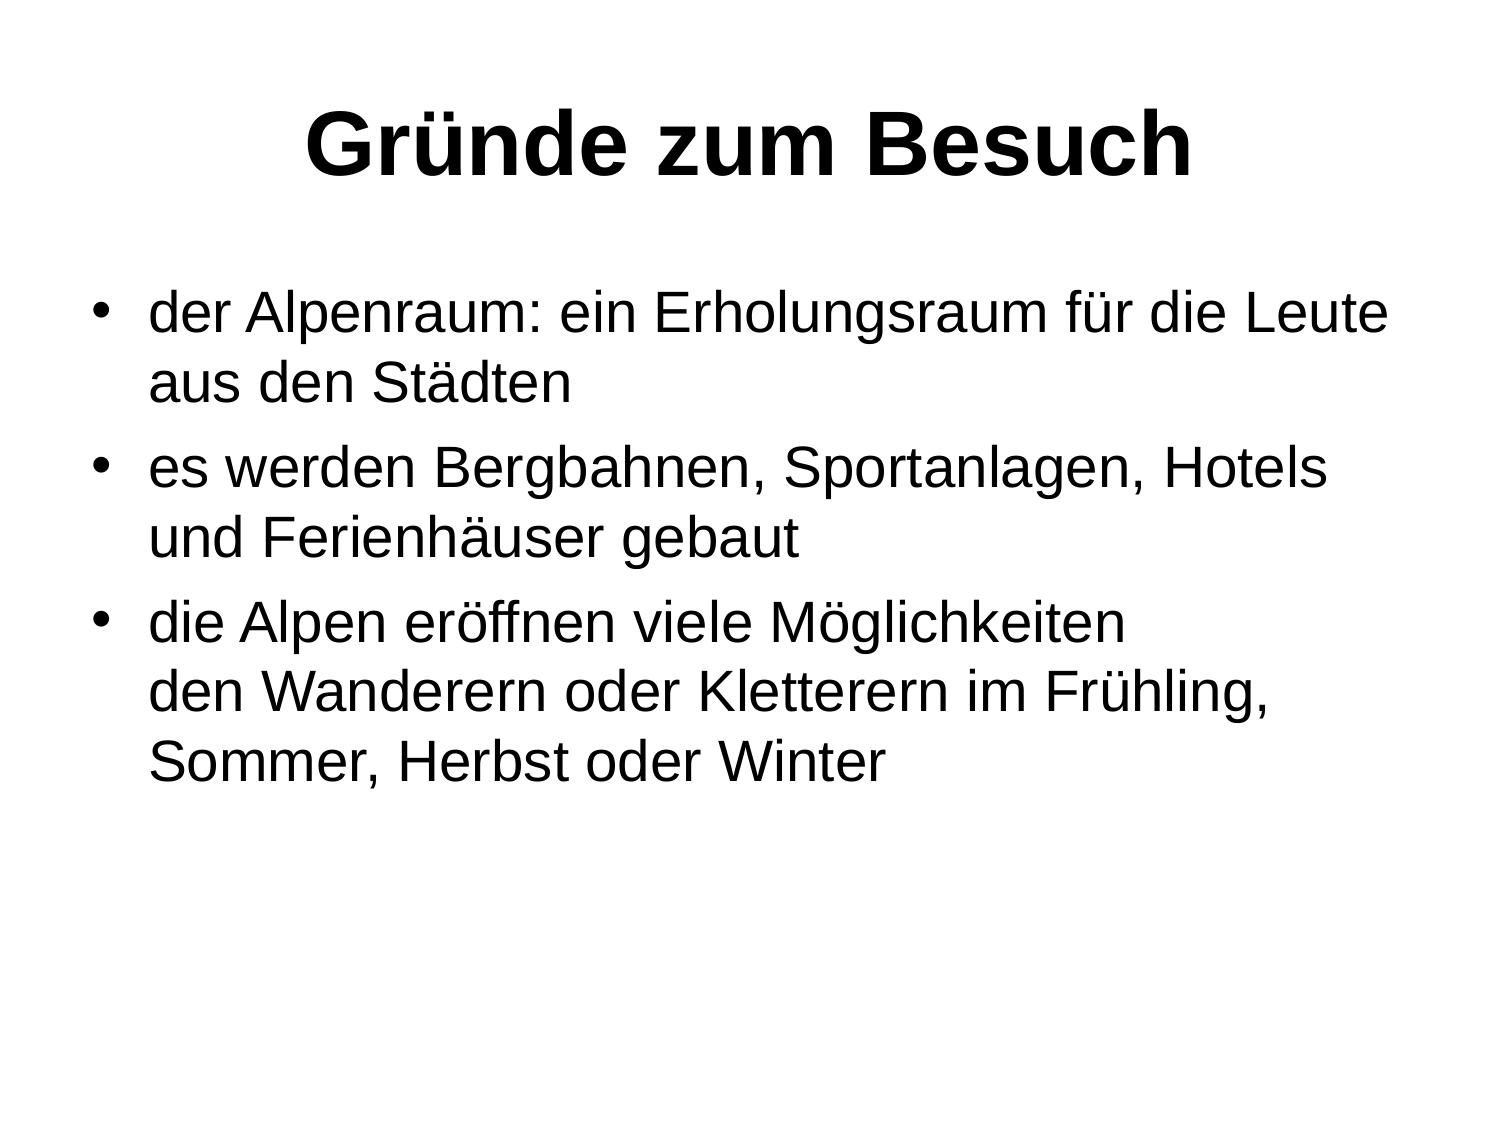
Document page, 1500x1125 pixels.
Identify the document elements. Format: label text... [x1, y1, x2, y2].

title Gründe zum Besuch [75, 45, 1426, 233]
list der Alpenraum: ein Erholungsraum für die Leute aus den Städten es werden Bergbahnen, Sportanlagen, Hotels und Ferienhäuser gebaut die Alpen eröffnen viele Möglichkeiten den Wanderern oder Kletterern im Frühling, Sommer, Herbst oder Winter [76, 267, 1427, 1010]
